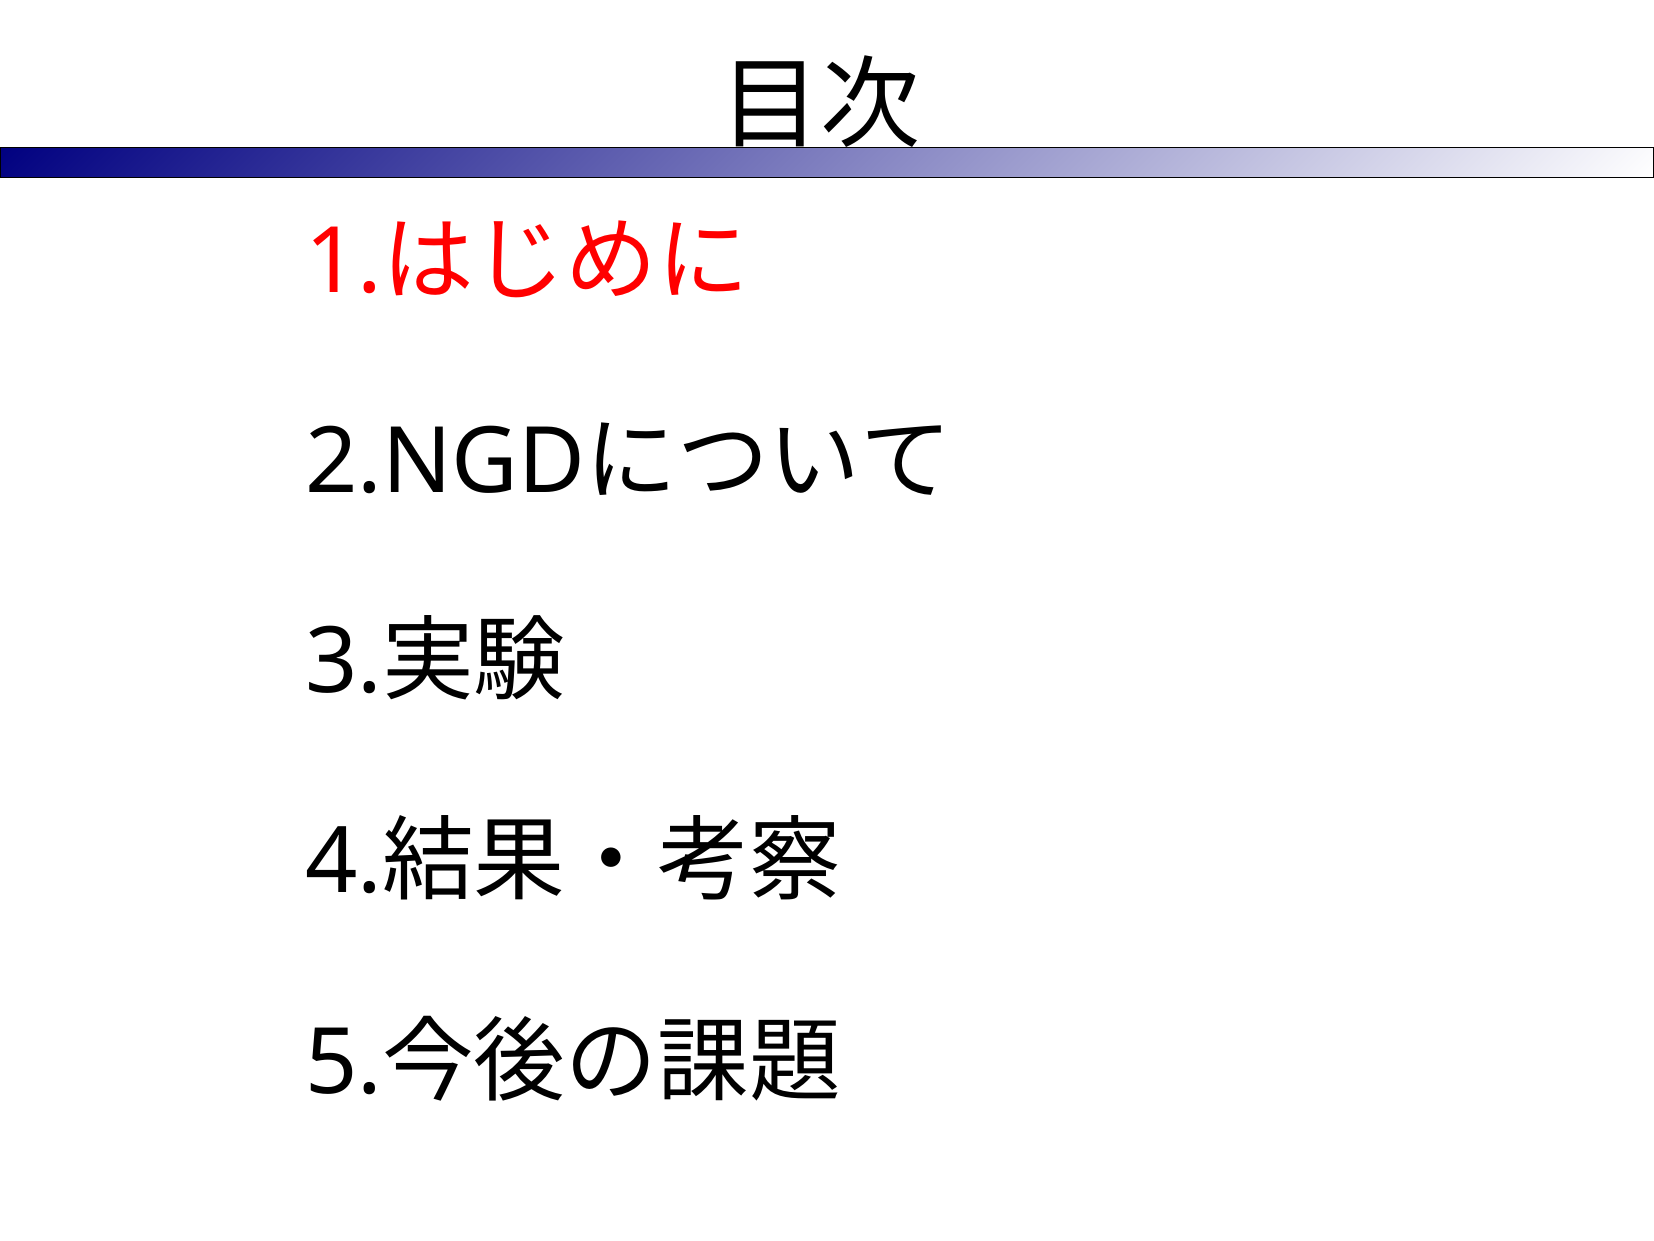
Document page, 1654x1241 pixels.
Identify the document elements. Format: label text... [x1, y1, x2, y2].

text_box 1.はじめに 2.NGDについて 3.実験 4.結果・考察 5.今後の課題 [305, 264, 1123, 975]
text_box [0, 147, 1654, 178]
title 目次 [76, 29, 1565, 147]
